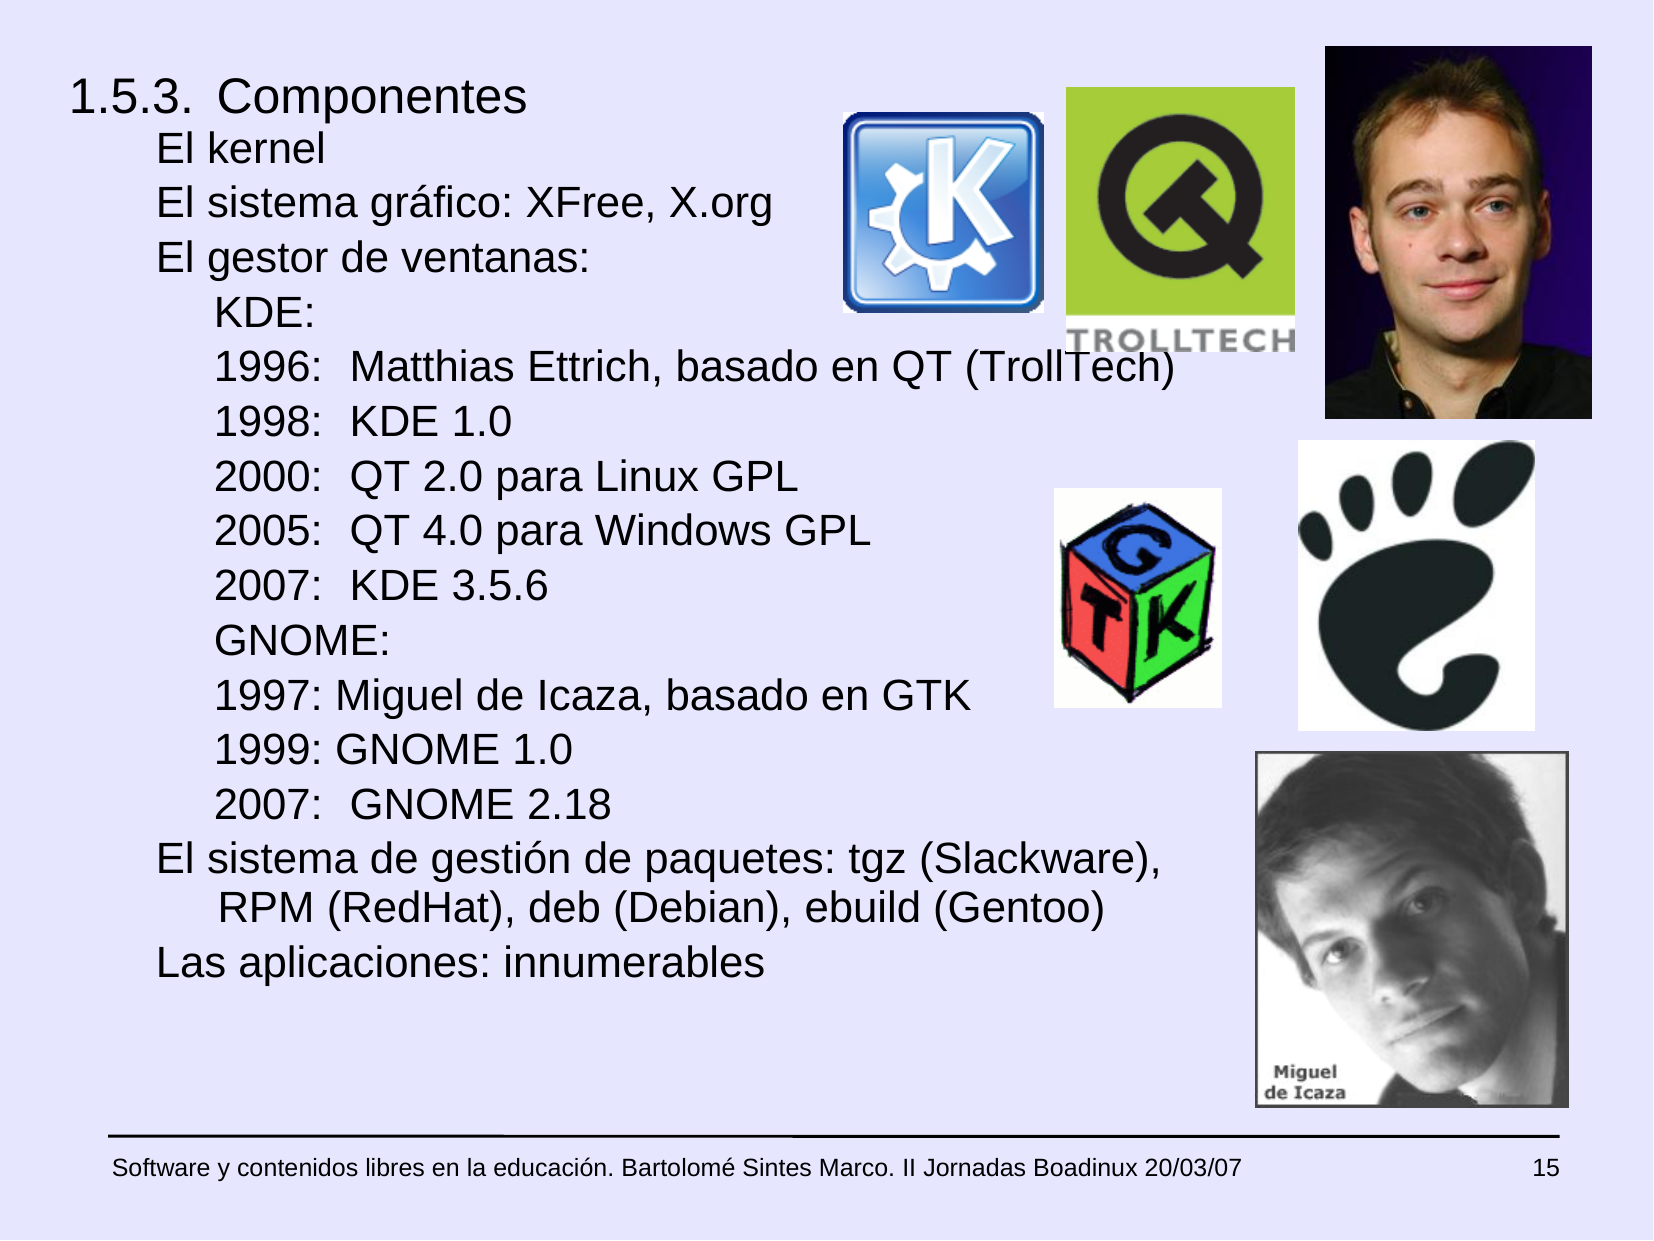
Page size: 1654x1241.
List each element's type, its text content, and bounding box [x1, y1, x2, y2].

picture [1298, 440, 1535, 731]
picture [843, 112, 1044, 313]
picture [1325, 46, 1592, 419]
picture [1255, 751, 1569, 1108]
picture [1066, 87, 1295, 352]
picture [1054, 488, 1222, 708]
text_box 1.5.3. Componentes El kernel El sistema gráfico: XFree, X.org El gestor de ventanas: KDE: 1996: Matthias Ettrich, basado en QT (TrollTech) 1998: KDE 1.0 2000: QT 2.0 para Linux GPL 2005: QT 4.0 para Windows GPL 2007: KDE 3.5.6 GNOME: 1997: Miguel de Icaza, basado en GTK 1999: GNOME 1.0 2007: GNOME 2.18 El sistema de gestión de paquetes: tgz (Slackware), RPM (RedHat), deb (Debian), ebuild (Gentoo) Las aplicaciones: innumerables [69, 67, 1252, 1092]
